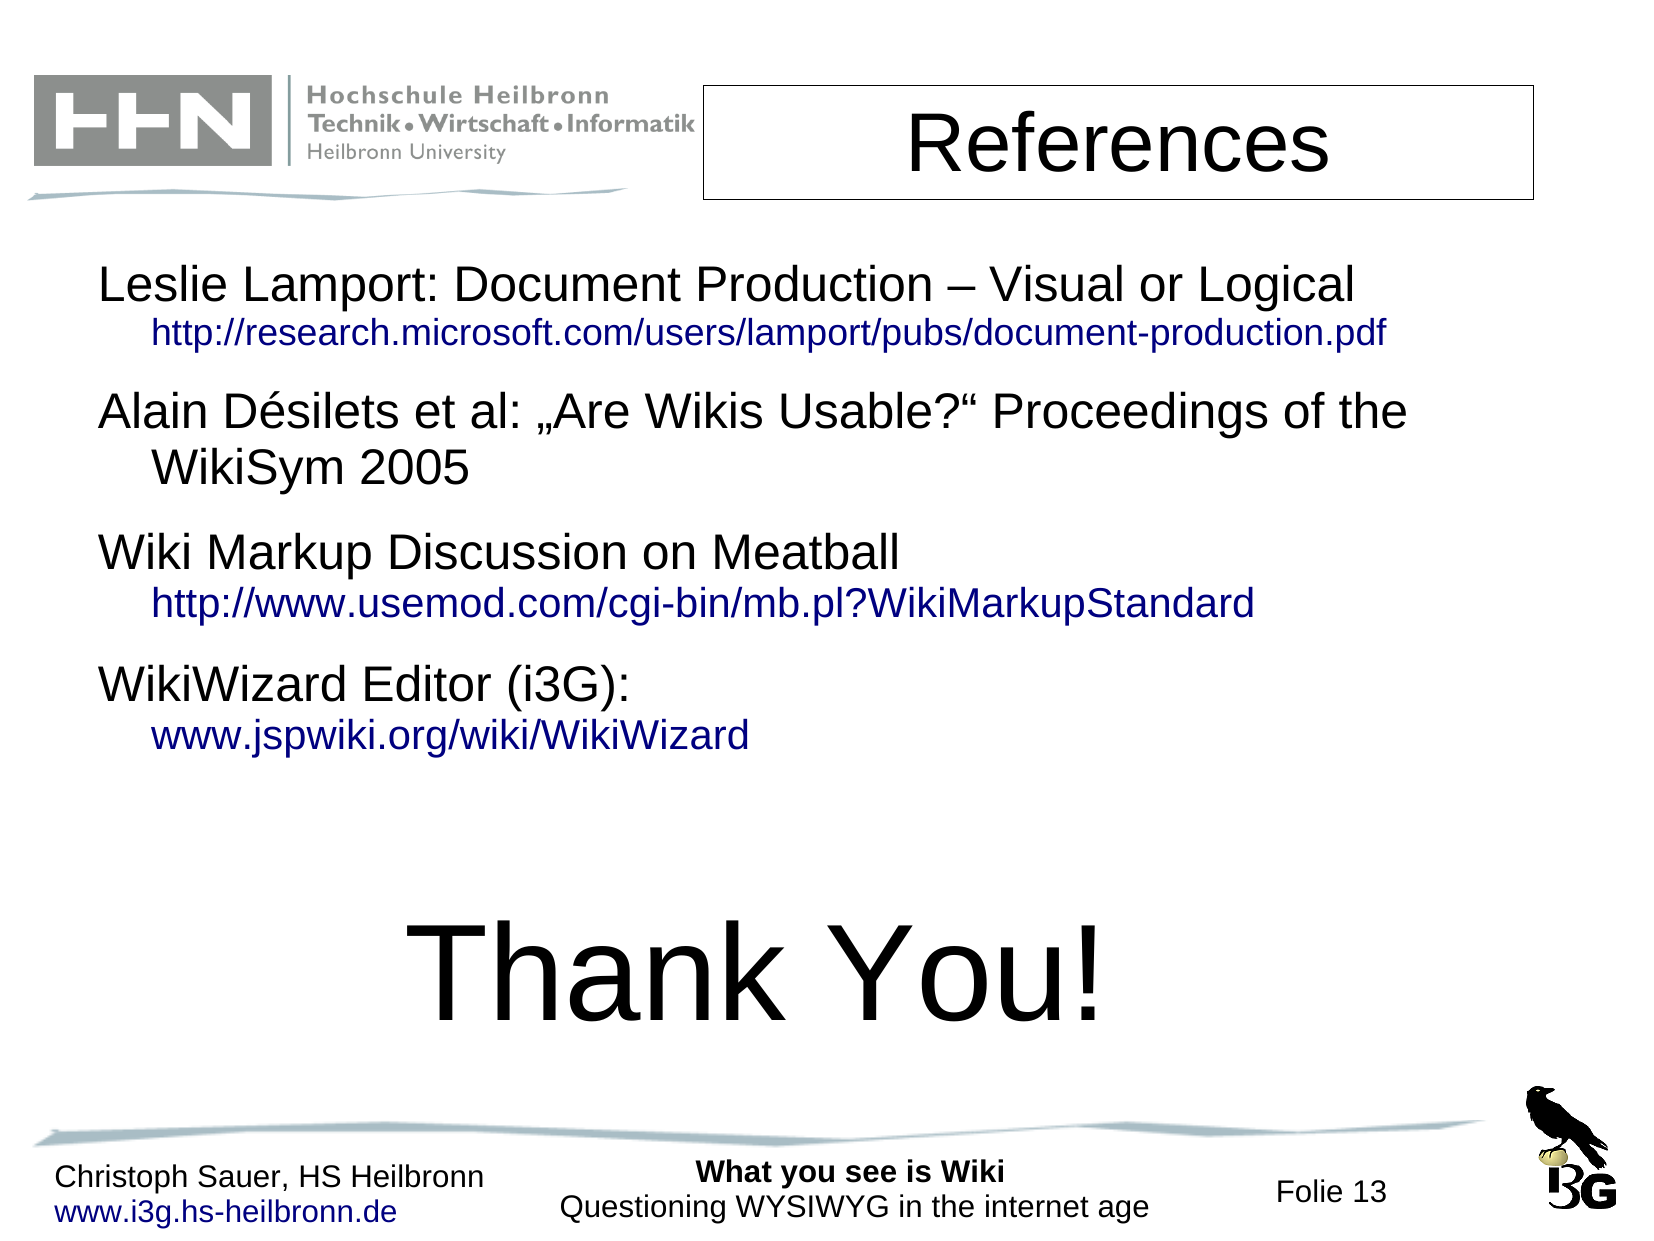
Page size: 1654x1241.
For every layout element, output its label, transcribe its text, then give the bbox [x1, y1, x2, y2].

picture [26, 188, 629, 202]
text_box Thank You! [404, 896, 1109, 1051]
picture [31, 1120, 1490, 1152]
list Leslie Lamport: Document Production – Visual or Logical http://research.microsoft.com/users/lamport/pubs/document-production.pdf Alain Désilets et al: „Are Wikis Usable?“ Proceedings of the WikiSym 2005 Wiki Markup Discussion on Meatballhttp://www.usemod.com/cgi-bin/mb.pl?WikiMarkupStandard WikiWizard Editor (i3G): www.jspwiki.org/wiki/WikiWizard [80, 256, 1586, 831]
picture [34, 75, 695, 166]
title References [703, 85, 1534, 200]
picture [1526, 1086, 1616, 1209]
